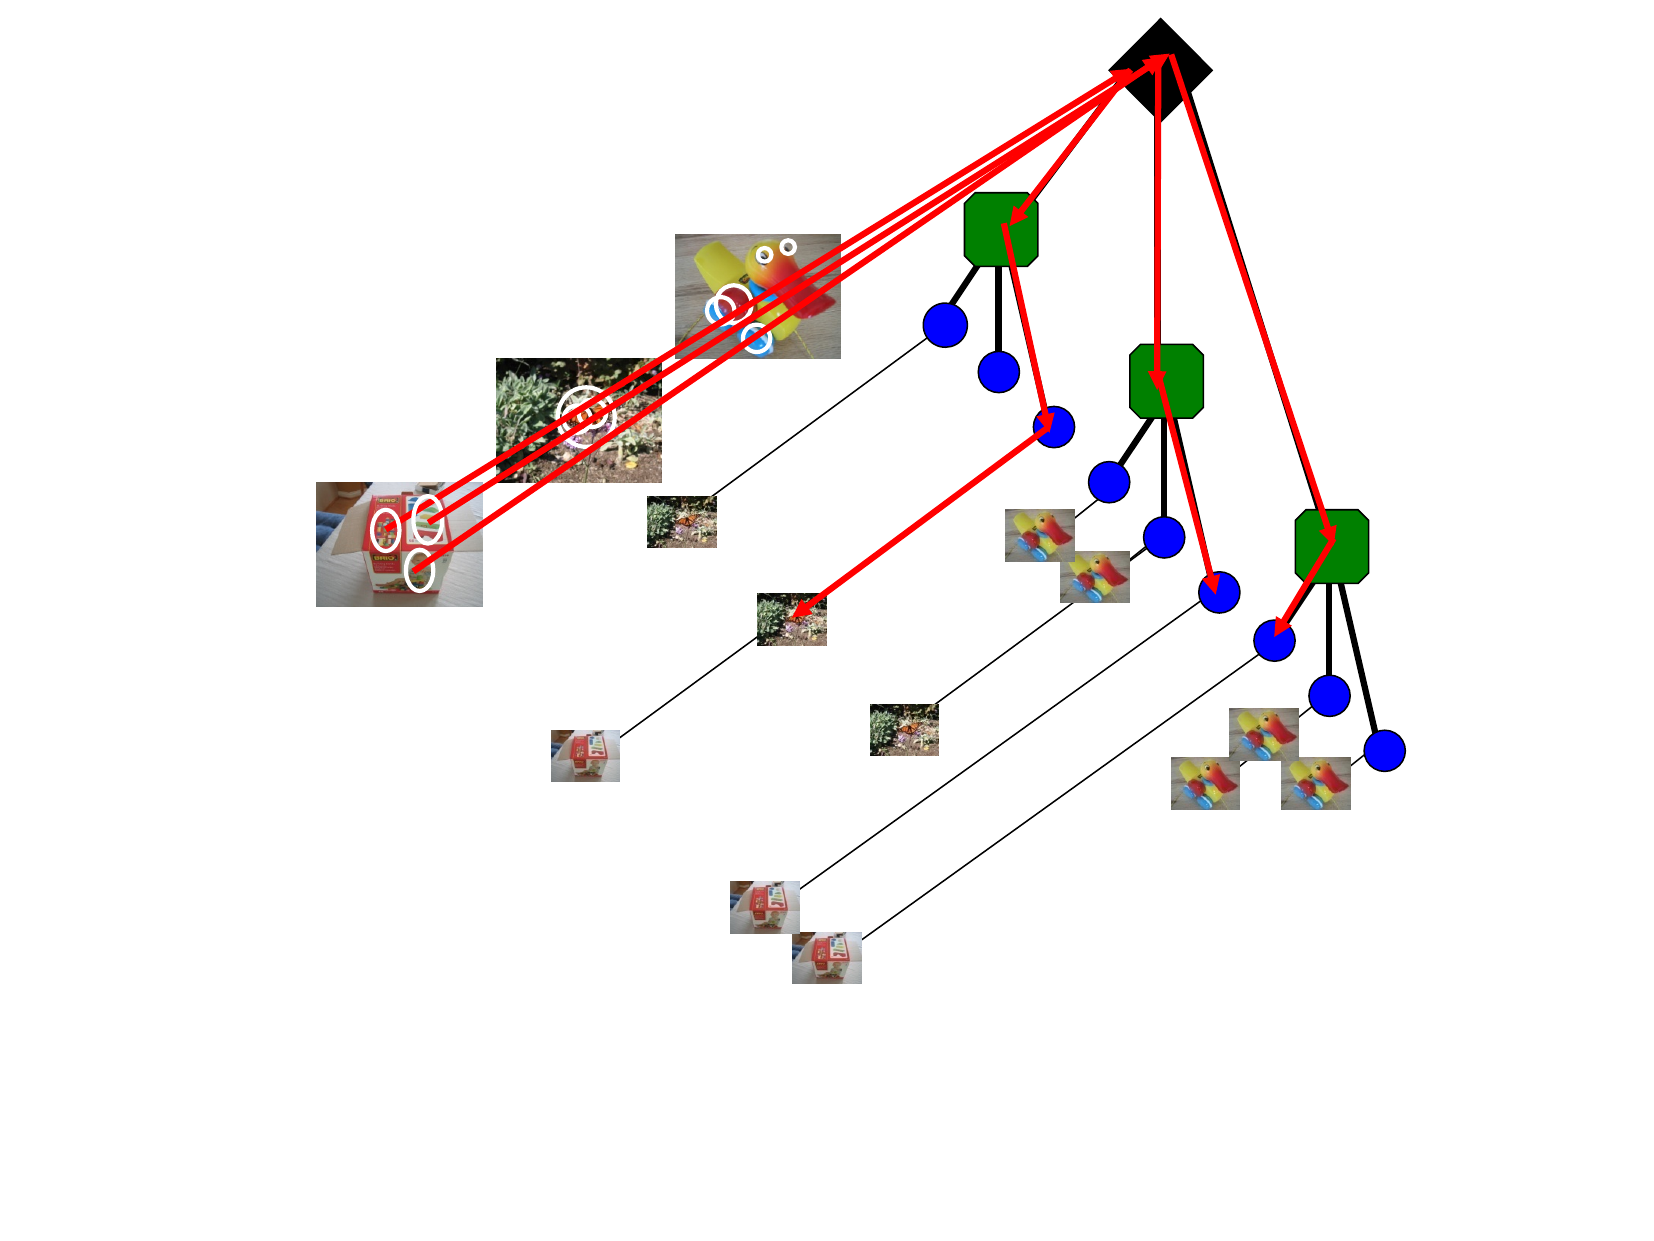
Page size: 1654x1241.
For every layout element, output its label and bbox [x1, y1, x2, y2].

text_box [1038, 406, 1075, 448]
picture [567, 417, 579, 428]
picture [570, 412, 612, 444]
picture [730, 881, 862, 984]
picture [757, 593, 827, 646]
picture [710, 304, 718, 321]
text_box [1109, 18, 1213, 95]
picture [316, 482, 483, 607]
picture [416, 504, 440, 541]
picture [730, 283, 841, 359]
picture [870, 704, 939, 756]
picture [375, 513, 397, 548]
picture [440, 482, 483, 509]
text_box [1161, 344, 1204, 419]
text_box [1125, 72, 1155, 116]
picture [719, 300, 732, 316]
picture [409, 553, 431, 588]
text_box [1311, 509, 1369, 584]
text_box [1198, 571, 1240, 614]
picture [610, 364, 662, 401]
text_box [964, 192, 1038, 267]
text_box [978, 351, 1020, 393]
picture [675, 234, 841, 346]
picture [616, 380, 662, 427]
text_box [1364, 730, 1406, 772]
picture [551, 730, 620, 782]
picture [749, 334, 768, 349]
text_box [1033, 417, 1043, 433]
picture [754, 267, 841, 324]
picture [550, 406, 662, 483]
picture [675, 325, 732, 359]
text_box [1129, 344, 1166, 419]
picture [647, 496, 717, 548]
picture [496, 428, 560, 475]
text_box [1162, 58, 1182, 121]
picture [722, 288, 749, 308]
picture [581, 411, 588, 420]
picture [695, 328, 744, 359]
picture [499, 441, 584, 483]
text_box [1088, 461, 1130, 503]
text_box [1143, 516, 1185, 559]
text_box [1253, 620, 1296, 662]
picture [1005, 509, 1130, 603]
picture [561, 390, 598, 414]
picture [496, 358, 655, 457]
picture [746, 327, 760, 338]
text_box [923, 303, 968, 348]
text_box [1308, 675, 1351, 717]
picture [593, 418, 602, 424]
picture [1171, 708, 1351, 810]
picture [590, 404, 602, 414]
picture [753, 253, 841, 313]
picture [735, 310, 748, 320]
text_box [1295, 509, 1328, 581]
